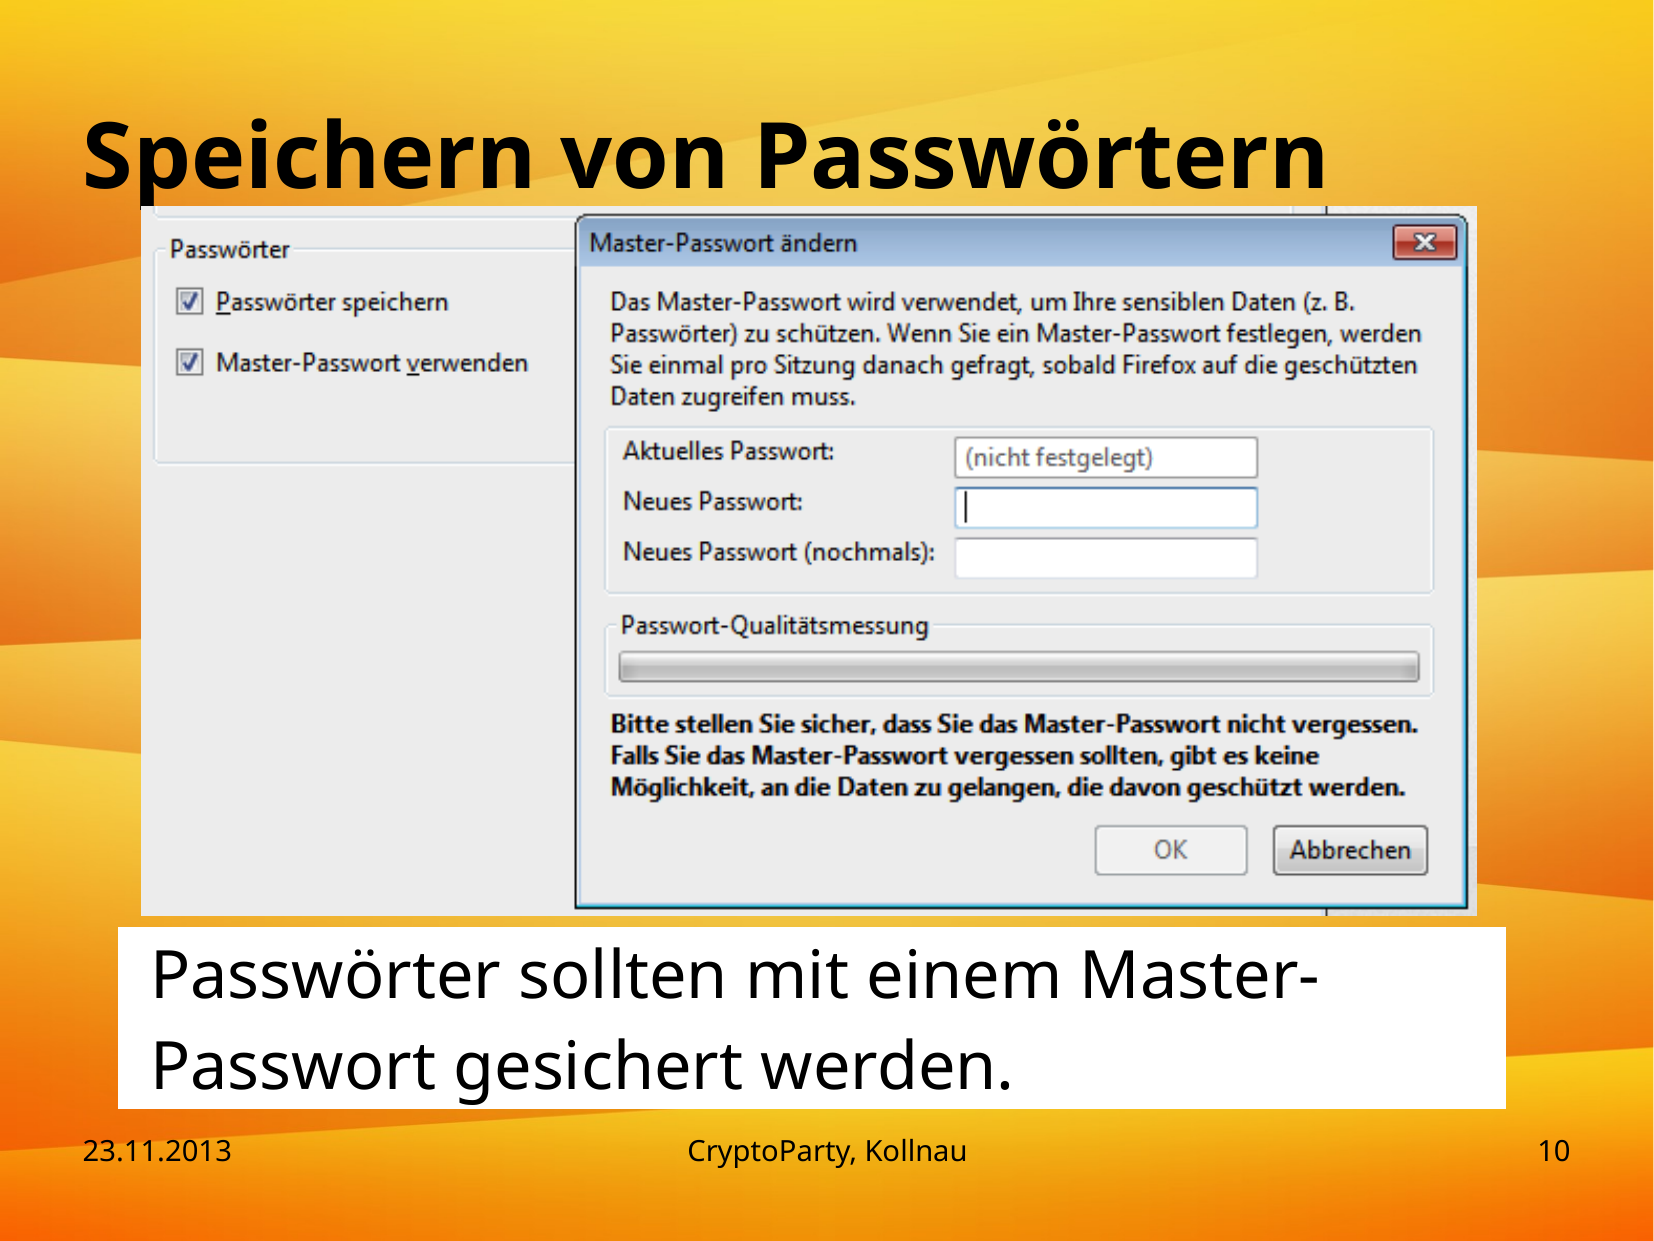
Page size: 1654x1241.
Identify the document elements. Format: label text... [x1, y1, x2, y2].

list Passwörter sollten mit einem Master-Passwort gesichert werden. [118, 927, 1506, 1105]
picture [0, 0, 1654, 1241]
title Speichern von Passwörtern [82, 49, 1571, 257]
